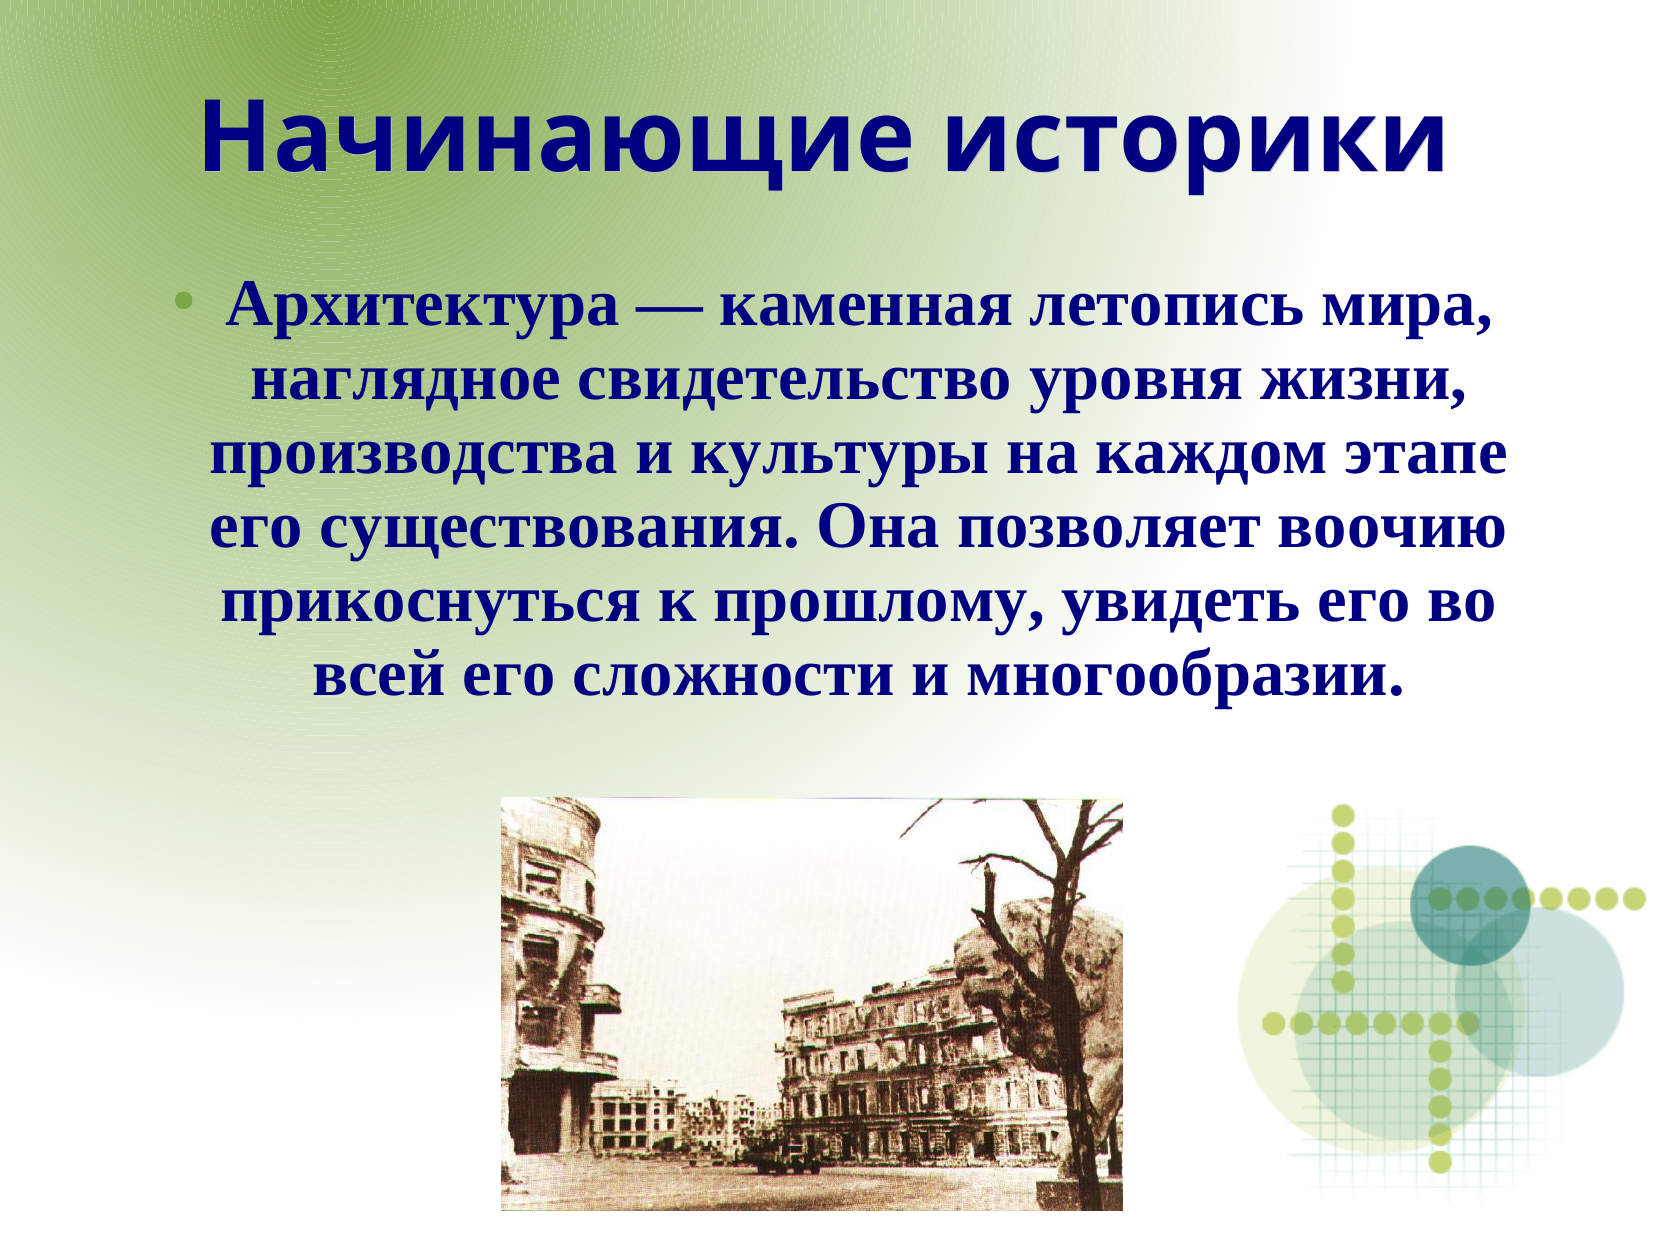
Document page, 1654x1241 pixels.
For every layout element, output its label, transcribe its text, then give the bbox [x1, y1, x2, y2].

list Архитектура — каменная летопись мира, наглядное свидетельство уровня жизни, производства и культуры на каждом этапе его существования. Она позволяет воочию прикоснуться к прошлому, увидеть его во всей его сложности и многообразии. [118, 265, 1531, 1047]
picture [501, 797, 1123, 1211]
picture [1224, 792, 1654, 1211]
title Начинающие историки [118, 29, 1531, 237]
